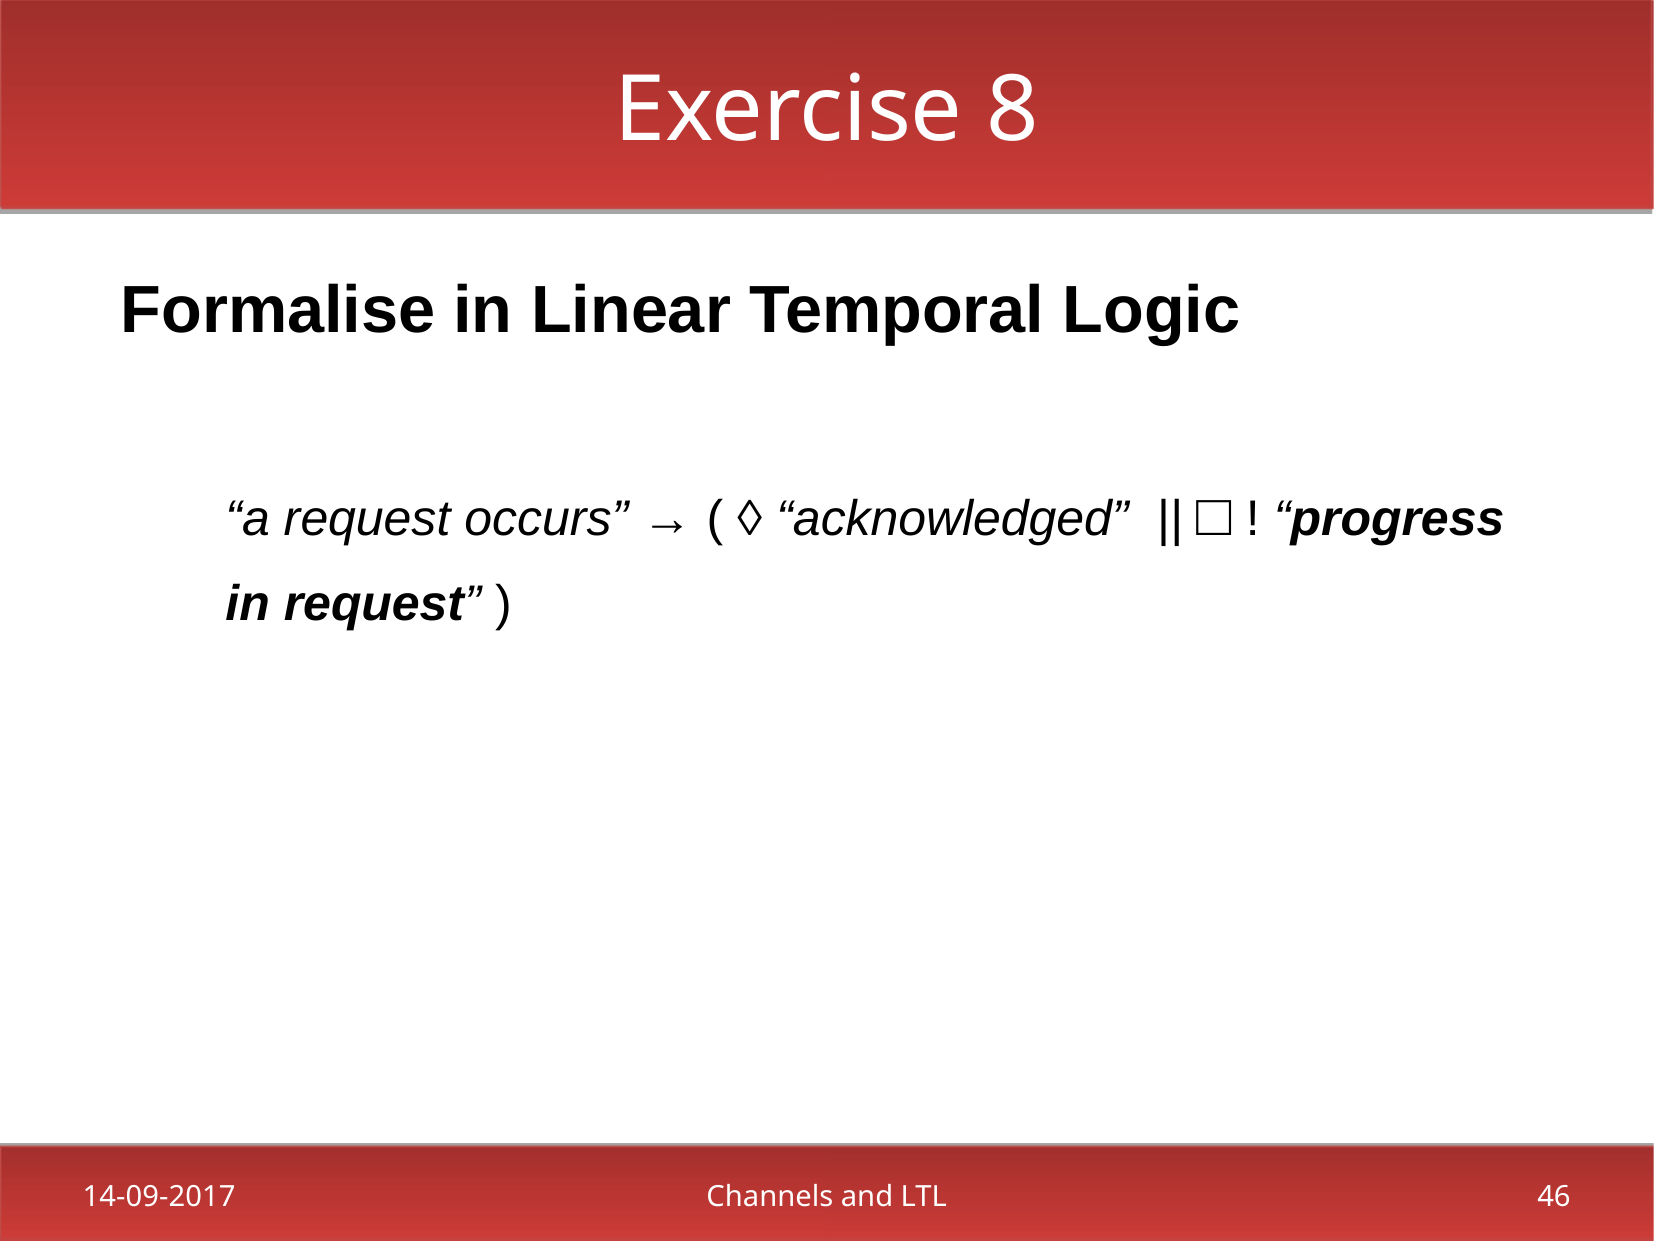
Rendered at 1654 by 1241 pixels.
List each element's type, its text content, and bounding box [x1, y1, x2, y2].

picture [0, 0, 1654, 214]
text_box “a request occurs” → ( ◊ “acknowledged” || □ ! “progress in request” ) [210, 442, 1565, 607]
text_box Formalise in Linear Temporal Logic [105, 264, 1259, 355]
title Exercise 8 [59, 31, 1595, 178]
picture [0, 1143, 1654, 1241]
